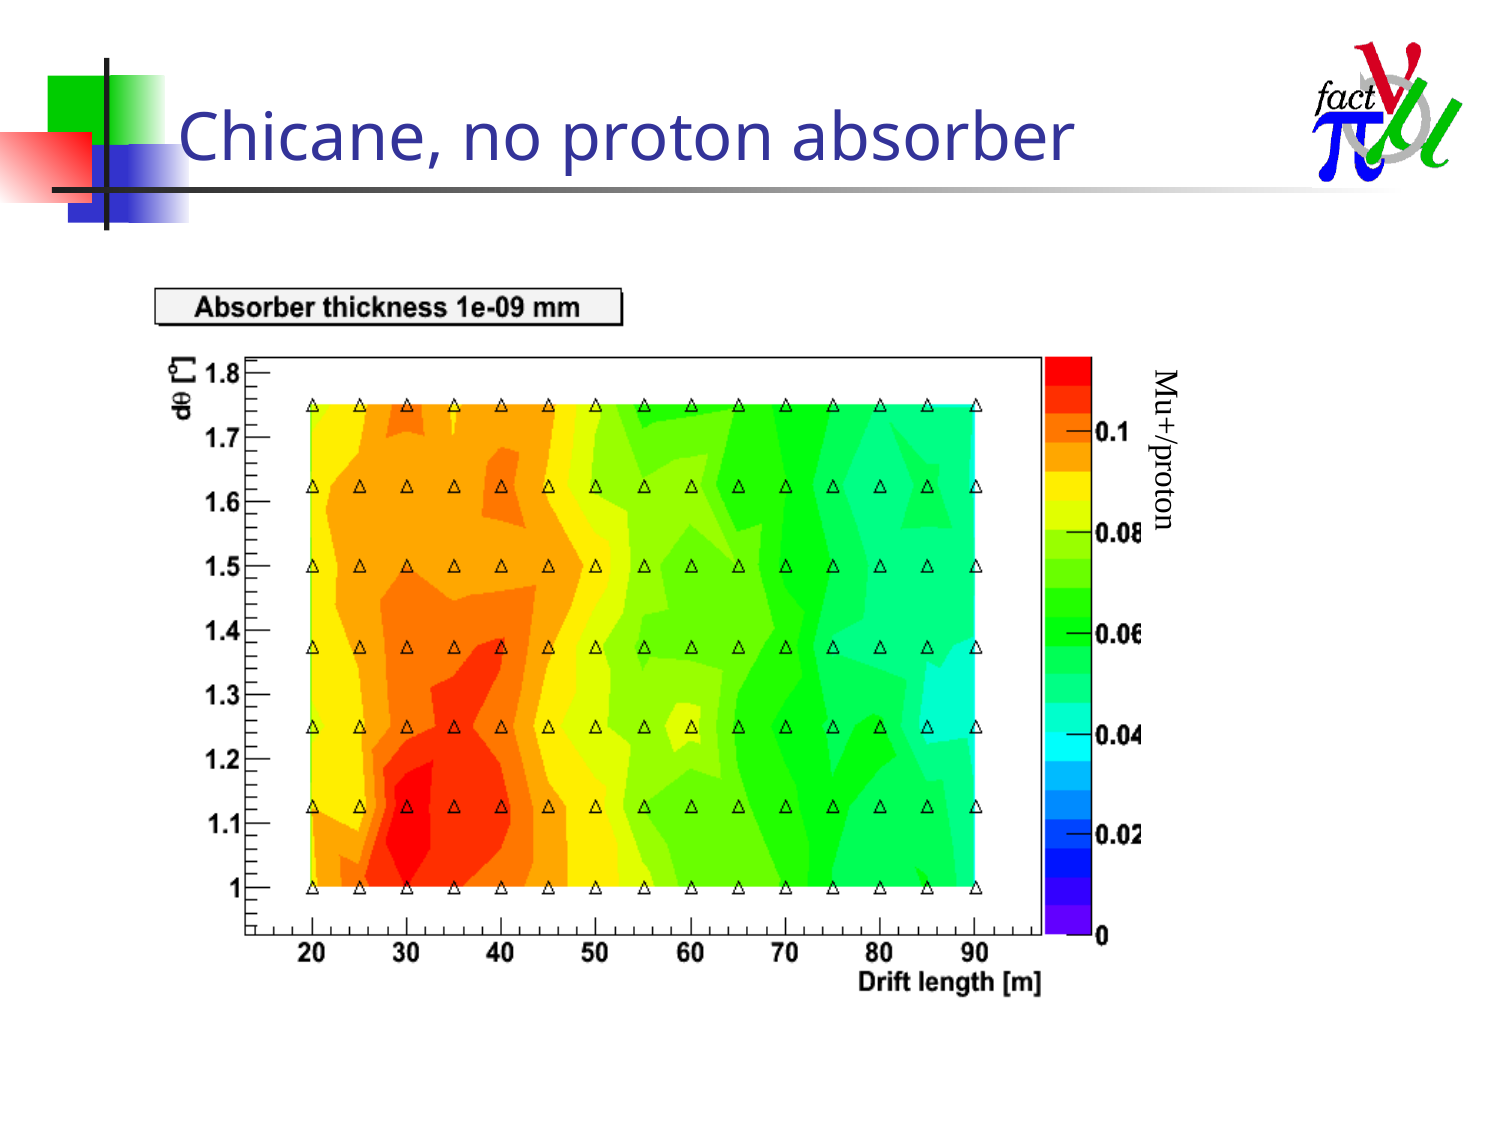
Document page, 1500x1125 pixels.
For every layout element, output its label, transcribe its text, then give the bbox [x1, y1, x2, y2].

title Chicane, no proton absorber [162, 0, 1441, 188]
text_box Mu+/proton [1141, 355, 1193, 547]
picture [146, 285, 1141, 1008]
picture [1441, 41, 1463, 188]
